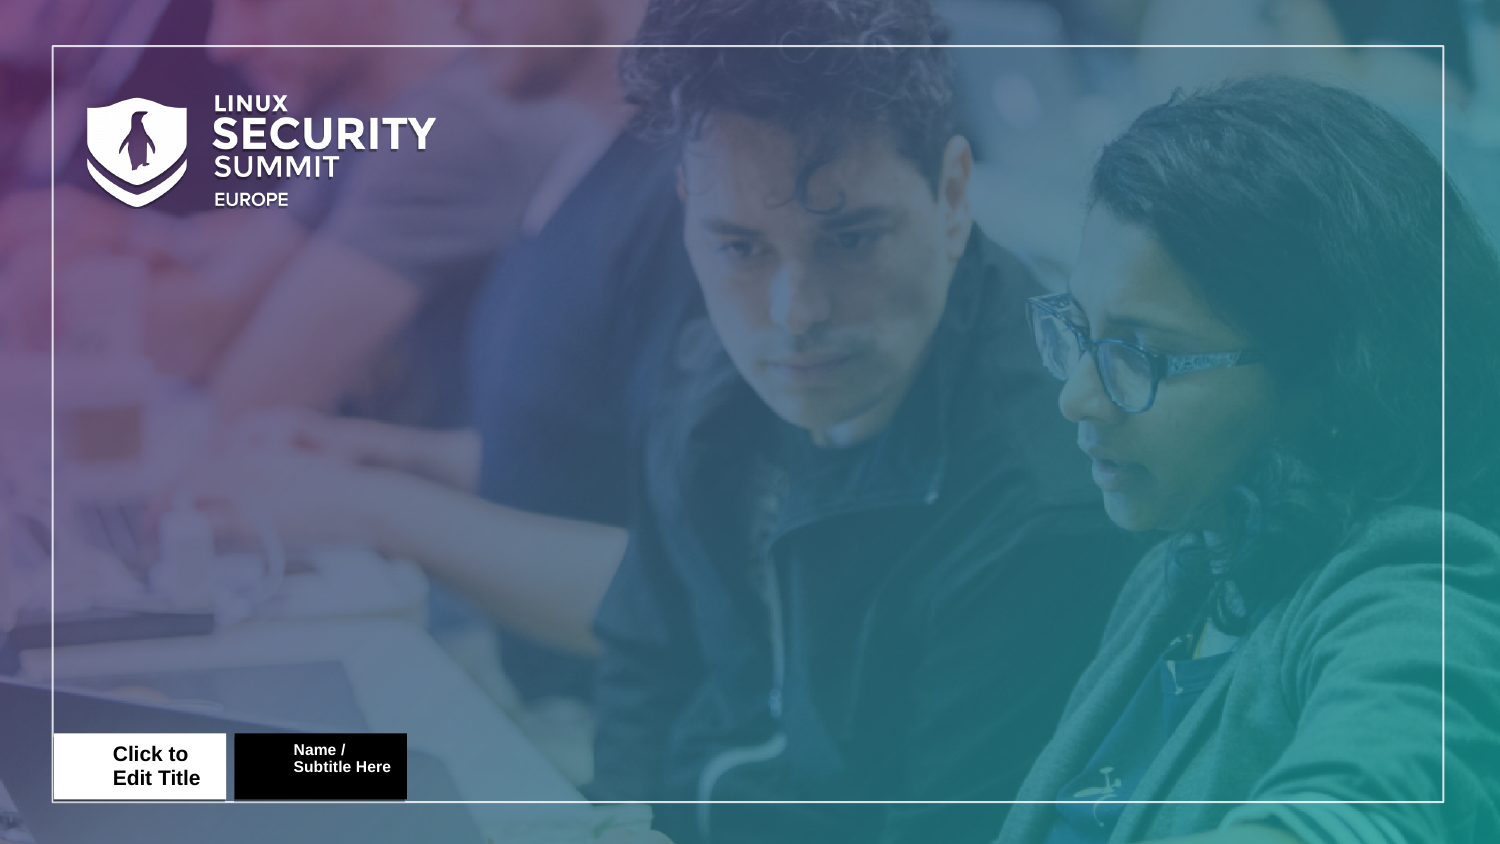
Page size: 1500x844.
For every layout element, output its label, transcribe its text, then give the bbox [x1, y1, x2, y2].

list Click to Edit Title [53, 292, 1005, 509]
list Name / Subtitle Here [53, 523, 551, 590]
